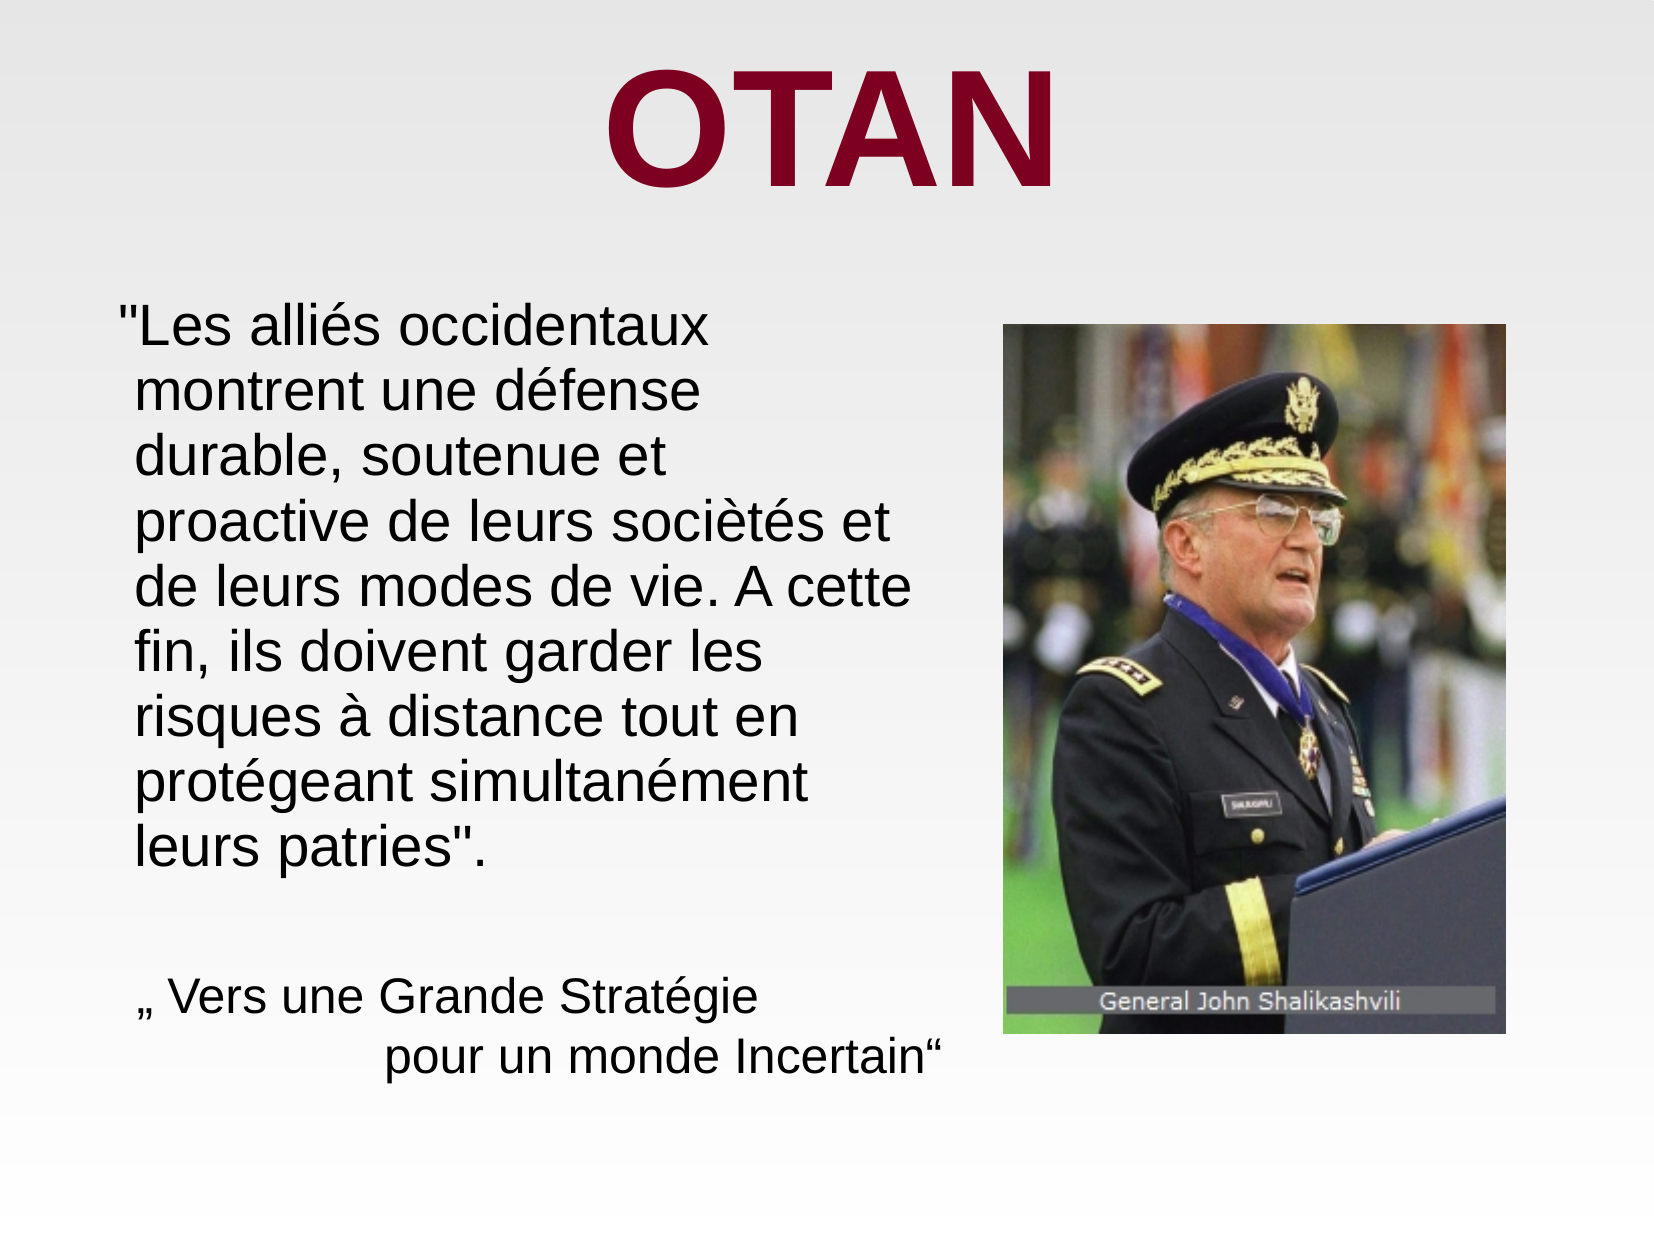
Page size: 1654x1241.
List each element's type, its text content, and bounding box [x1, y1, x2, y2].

title OTAN [88, 21, 1577, 237]
subtitle "Les alliés occidentaux montrent une défense durable, soutenue et proactive de leurs sociètés et de leurs modes de vie. A cette fin, ils doivent garder les risques à distance tout en protégeant simultanément leurs patries". „ Vers une Grande Stratégie pour un monde Incertain“ [118, 243, 1571, 1208]
picture [1003, 324, 1506, 1034]
